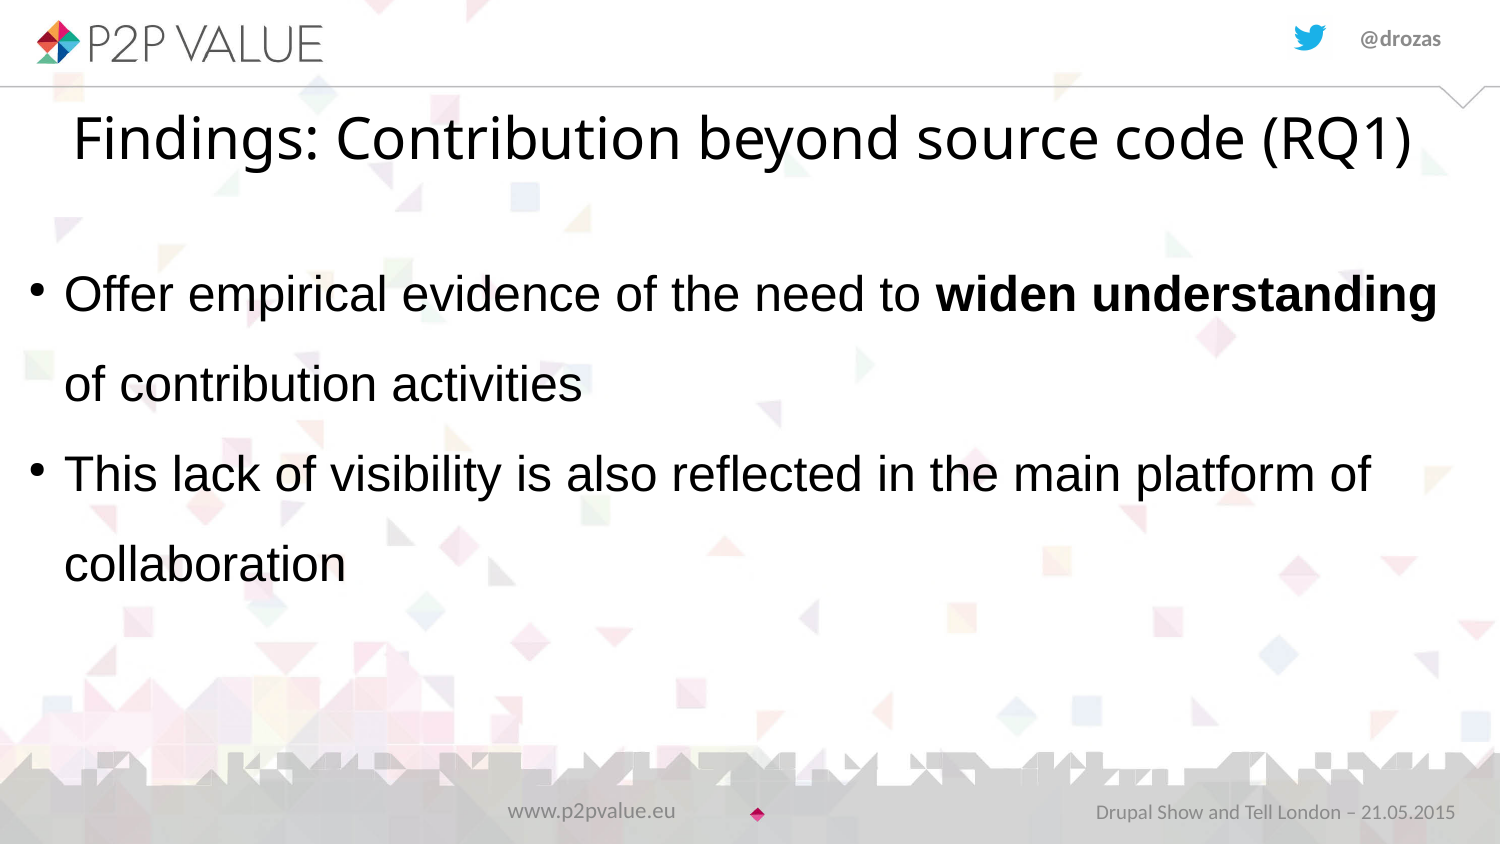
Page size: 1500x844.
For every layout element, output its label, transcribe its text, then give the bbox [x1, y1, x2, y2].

title Findings: Contribution beyond source code (RQ1) [0, 92, 1486, 181]
subtitle Offer empirical evidence of the need to widen understanding of contribution activities This lack of visibility is also reflected in the main platform of collaboration [15, 225, 1496, 781]
text_box www.p2pvalue.eu [501, 789, 720, 829]
picture [0, 0, 1500, 844]
text_box Drupal Show and Tell London – 21.05.2015 [777, 788, 1470, 834]
text_box @drozas [1333, 15, 1455, 60]
